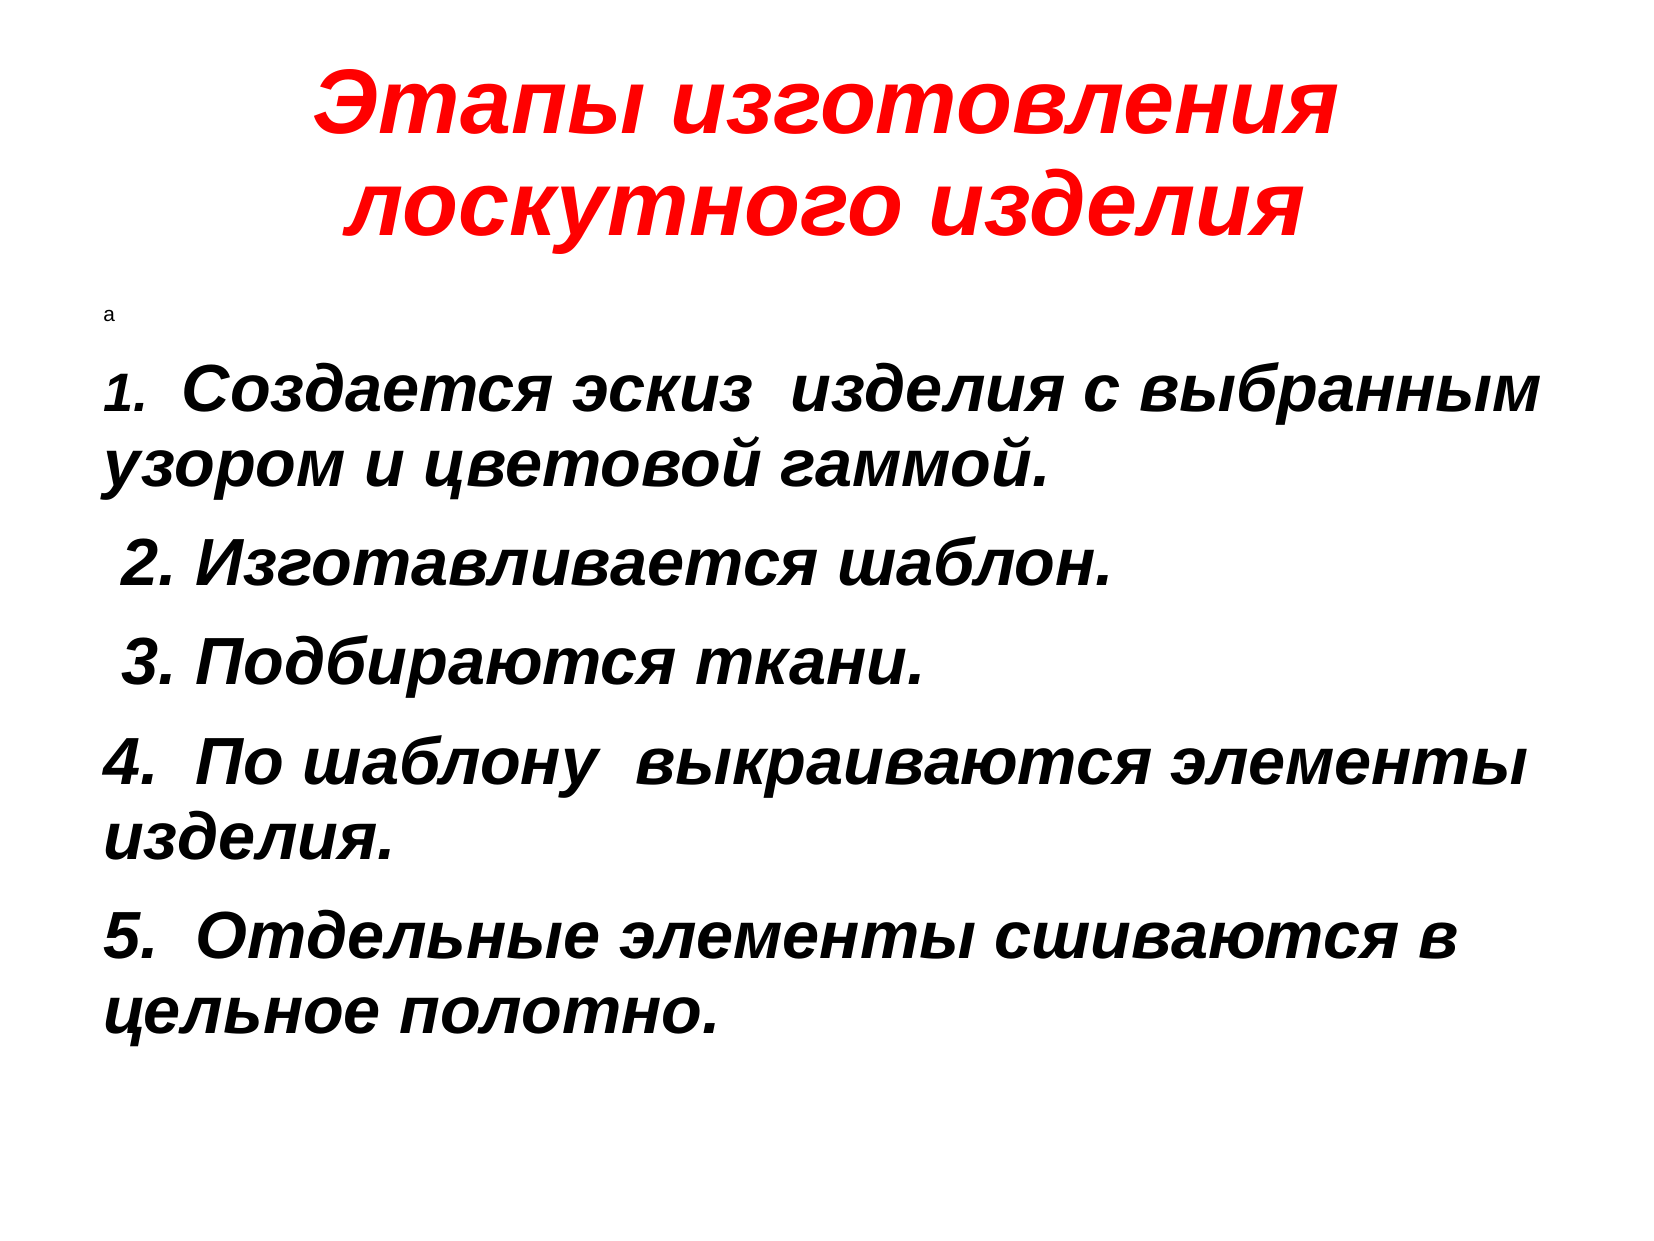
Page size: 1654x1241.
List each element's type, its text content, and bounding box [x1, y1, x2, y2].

text_box а 1. Создается эскиз изделия с выбранным узором и цветовой гаммой. 2. Изготавливается шаблон. 3. Подбираются ткани. 4. По шаблону выкраиваются элементы изделия. 5. Отдельные элементы сшиваются в цельное полотно. [88, 295, 1565, 1123]
title Этапы изготовления лоскутного изделия [82, 49, 1571, 257]
